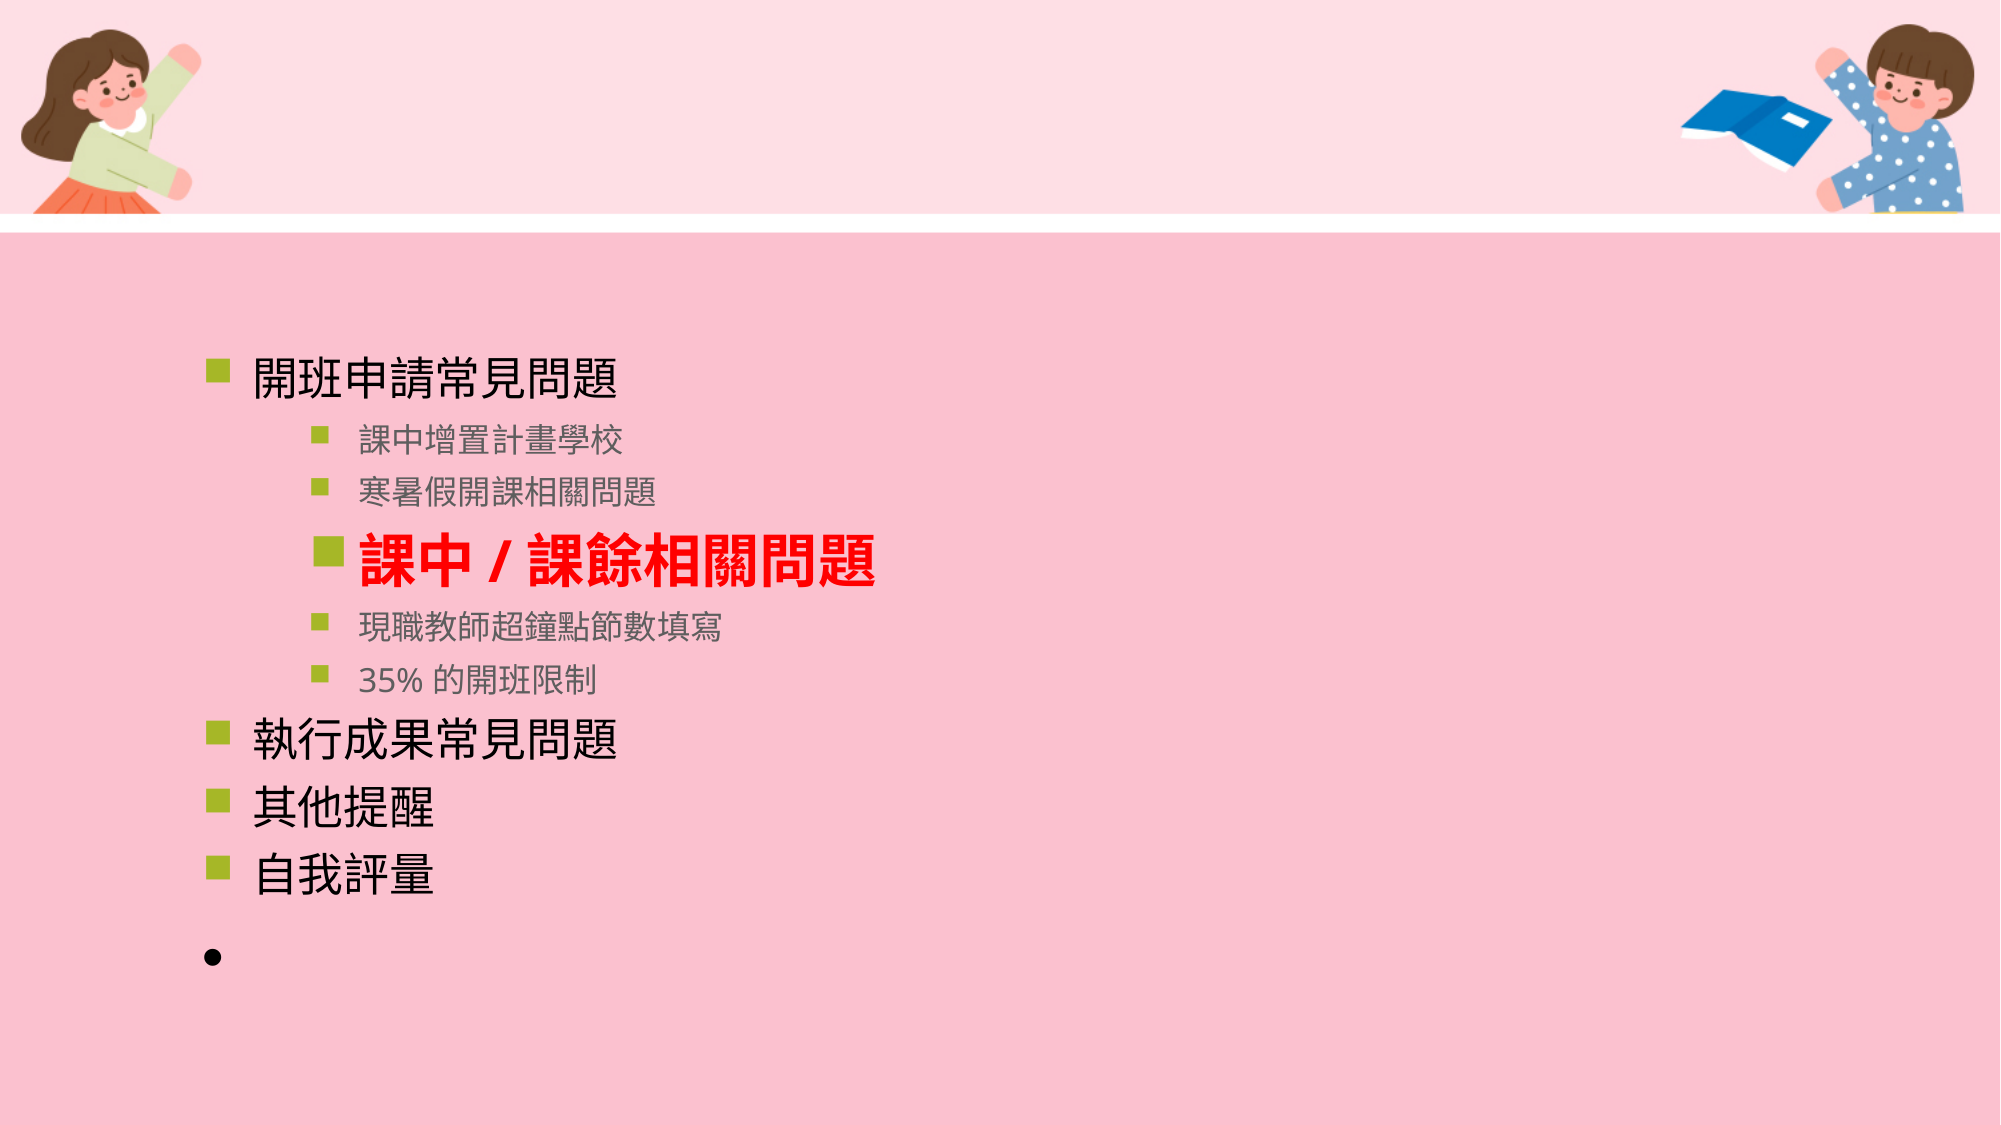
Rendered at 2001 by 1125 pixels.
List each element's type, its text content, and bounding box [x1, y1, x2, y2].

subtitle 開班申請常見問題 課中增置計畫學校 寒暑假開課相關問題 課中/課餘相關問題 現職教師超鐘點節數填寫 35%的開班限制 執行成果常見問題 其他提醒 自我評量 [186, 341, 1968, 1031]
